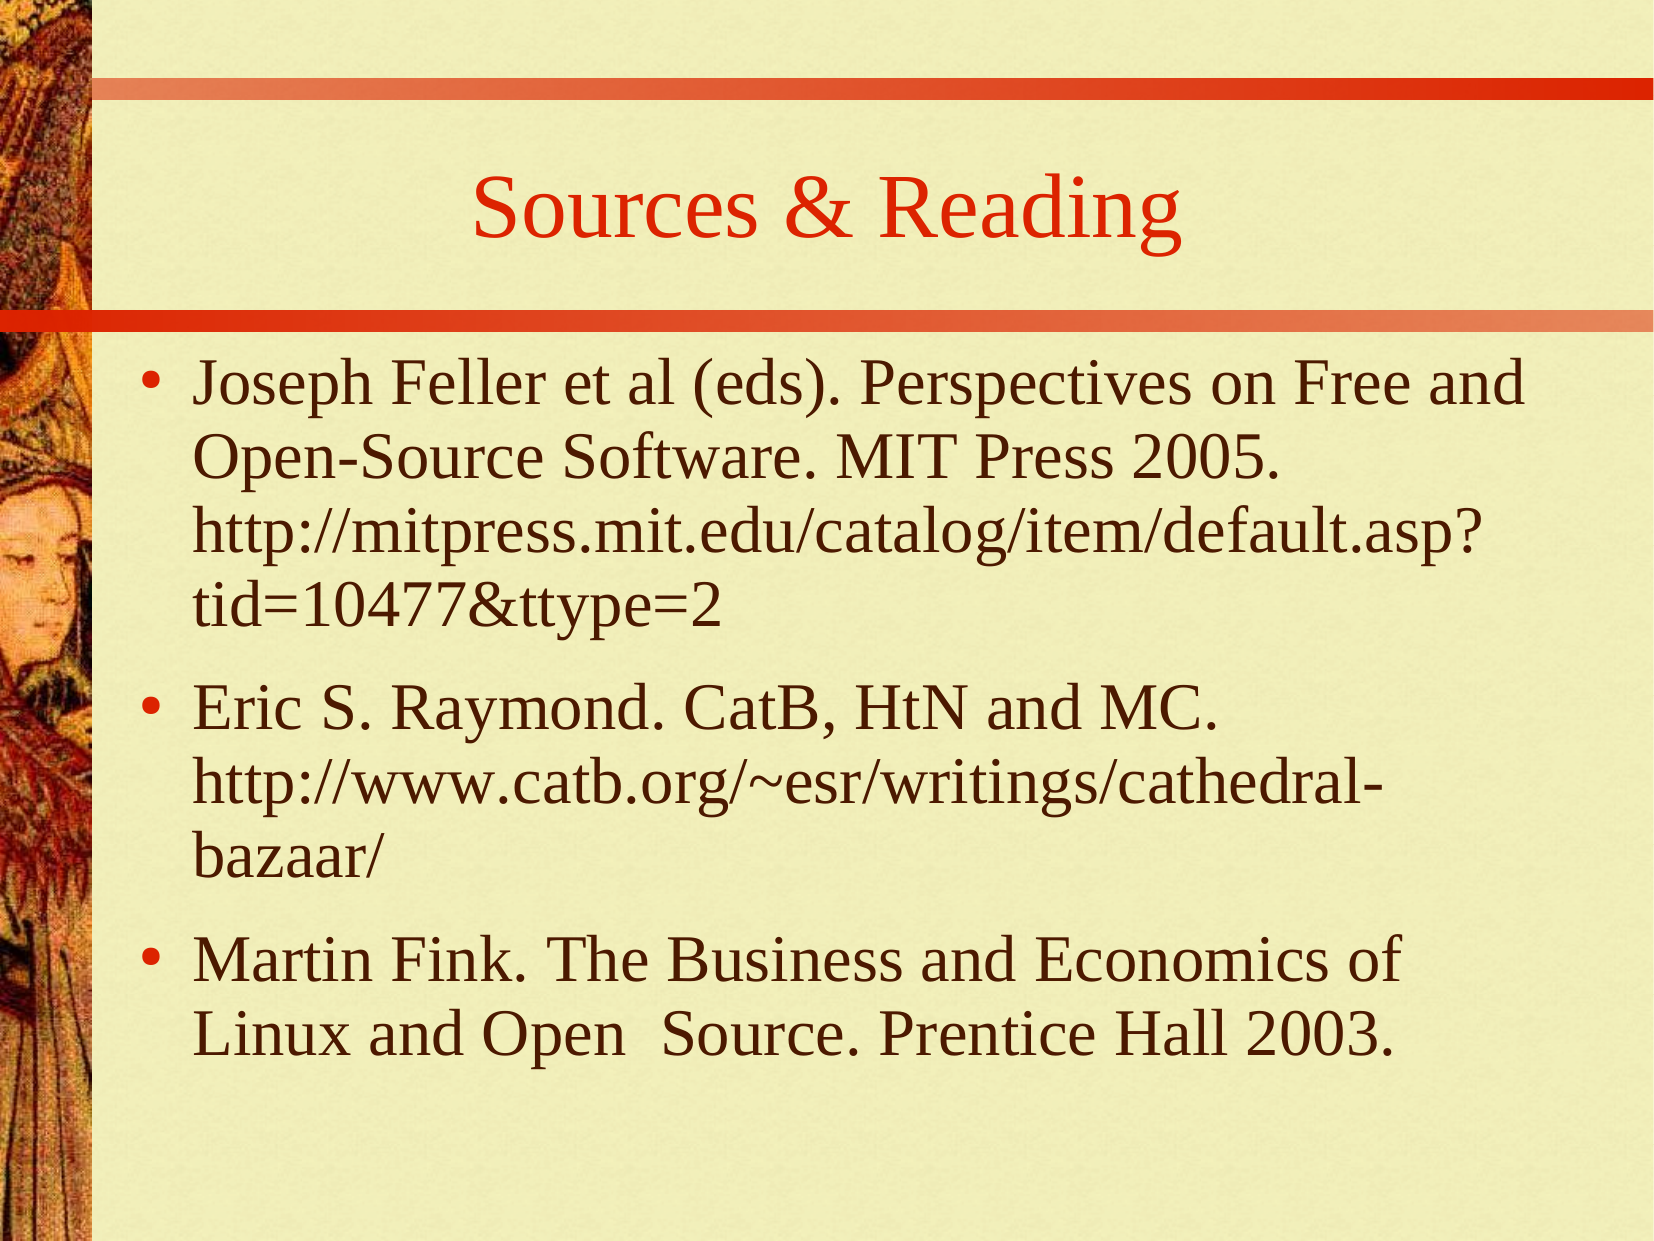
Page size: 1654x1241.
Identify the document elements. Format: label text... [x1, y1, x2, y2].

list Joseph Feller et al (eds). Perspectives on Free and Open-Source Software. MIT Press 2005. http://mitpress.mit.edu/catalog/item/default.asp?tid=10477&ttype=2 Eric S. Raymond. CatB, HtN and MC. http://www.catb.org/~esr/writings/cathedral-bazaar/ Martin Fink. The Business and Economics of Linux and Open Source. Prentice Hall 2003. [121, 344, 1534, 1112]
picture [0, 332, 1654, 1241]
title Sources & Reading [121, 110, 1534, 303]
picture [0, 0, 1654, 310]
